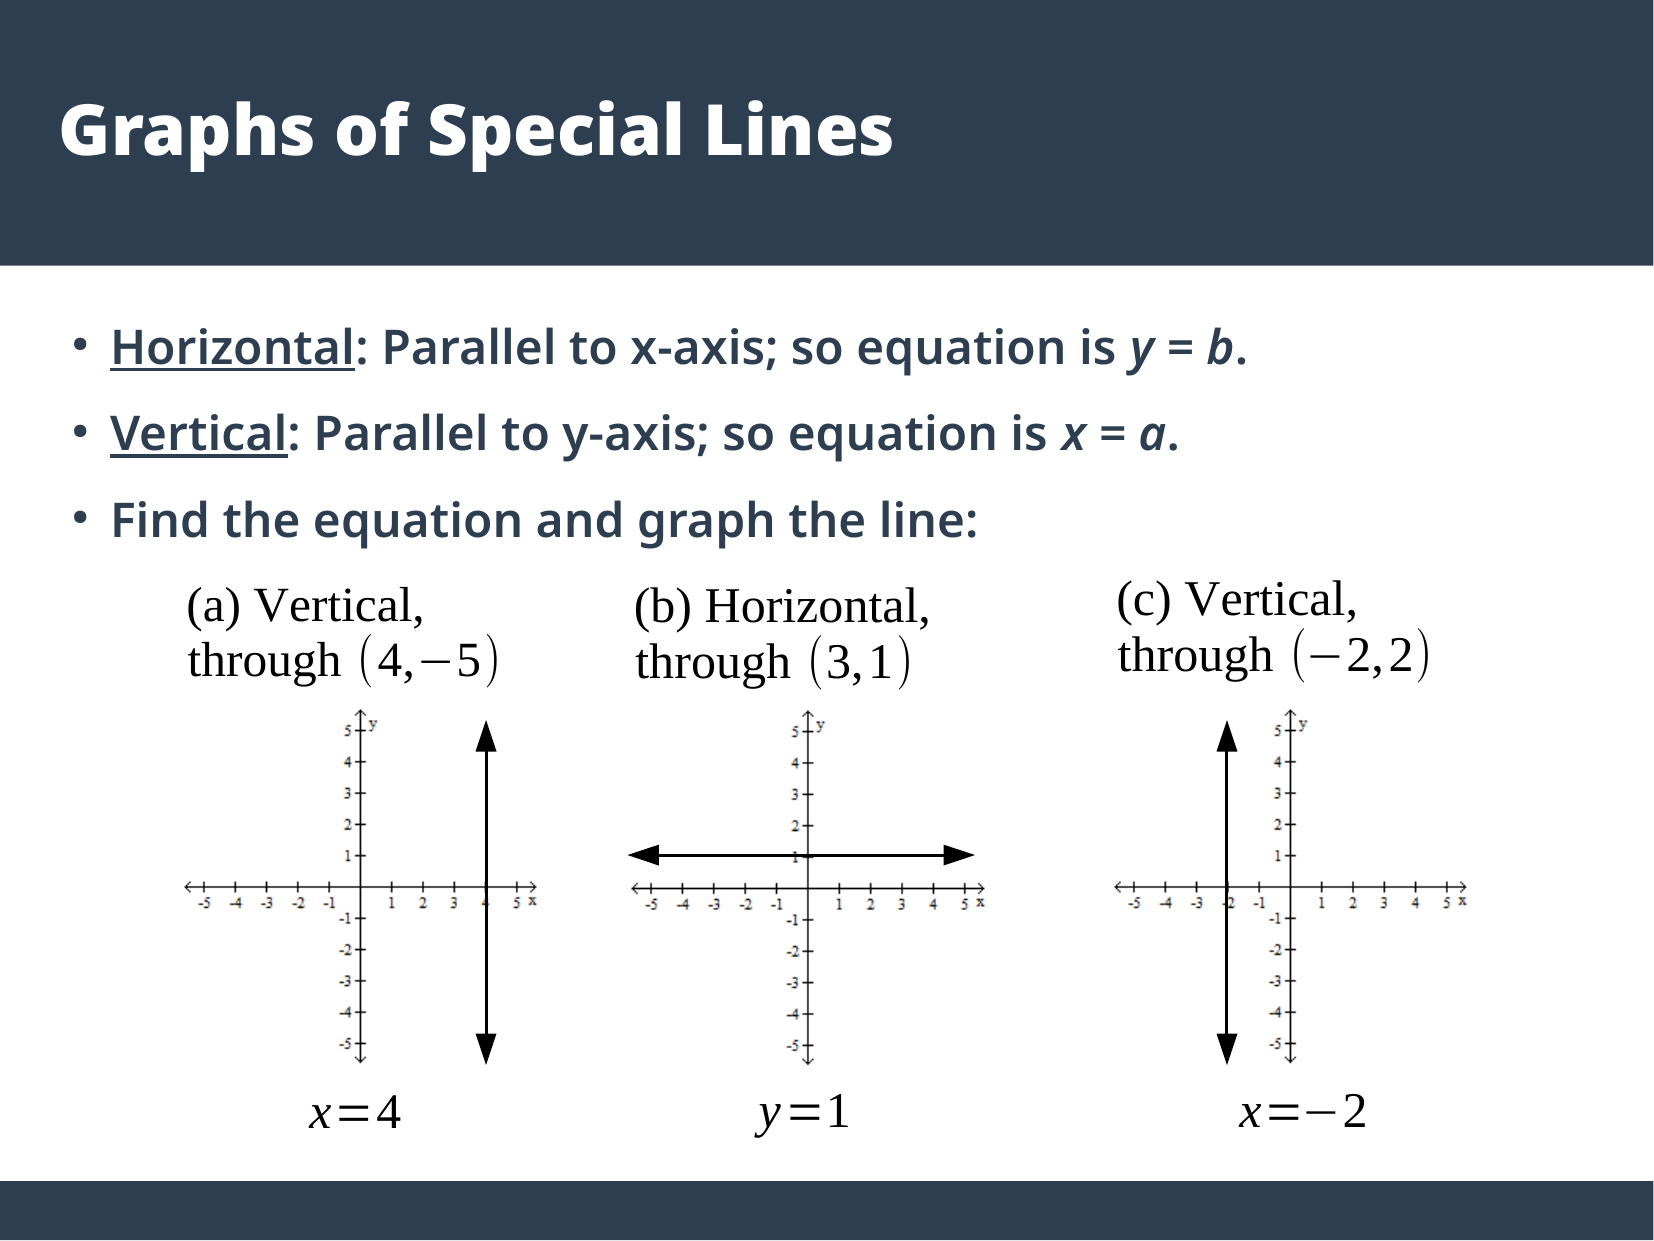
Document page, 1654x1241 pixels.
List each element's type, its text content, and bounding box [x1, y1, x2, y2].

chart [746, 1082, 857, 1138]
chart [1110, 570, 1439, 685]
picture [627, 706, 991, 1070]
chart [180, 577, 507, 691]
chart [1230, 1082, 1374, 1138]
chart [627, 577, 951, 692]
chart [300, 1085, 409, 1141]
picture [1110, 705, 1473, 1068]
picture [180, 705, 543, 1068]
list Horizontal: Parallel to x-axis; so equation is y = b. Vertical: Parallel to y-axis; so equation is x = a. Find the equation and graph the line: [59, 312, 1595, 556]
title Graphs of Special Lines [59, 49, 1595, 207]
